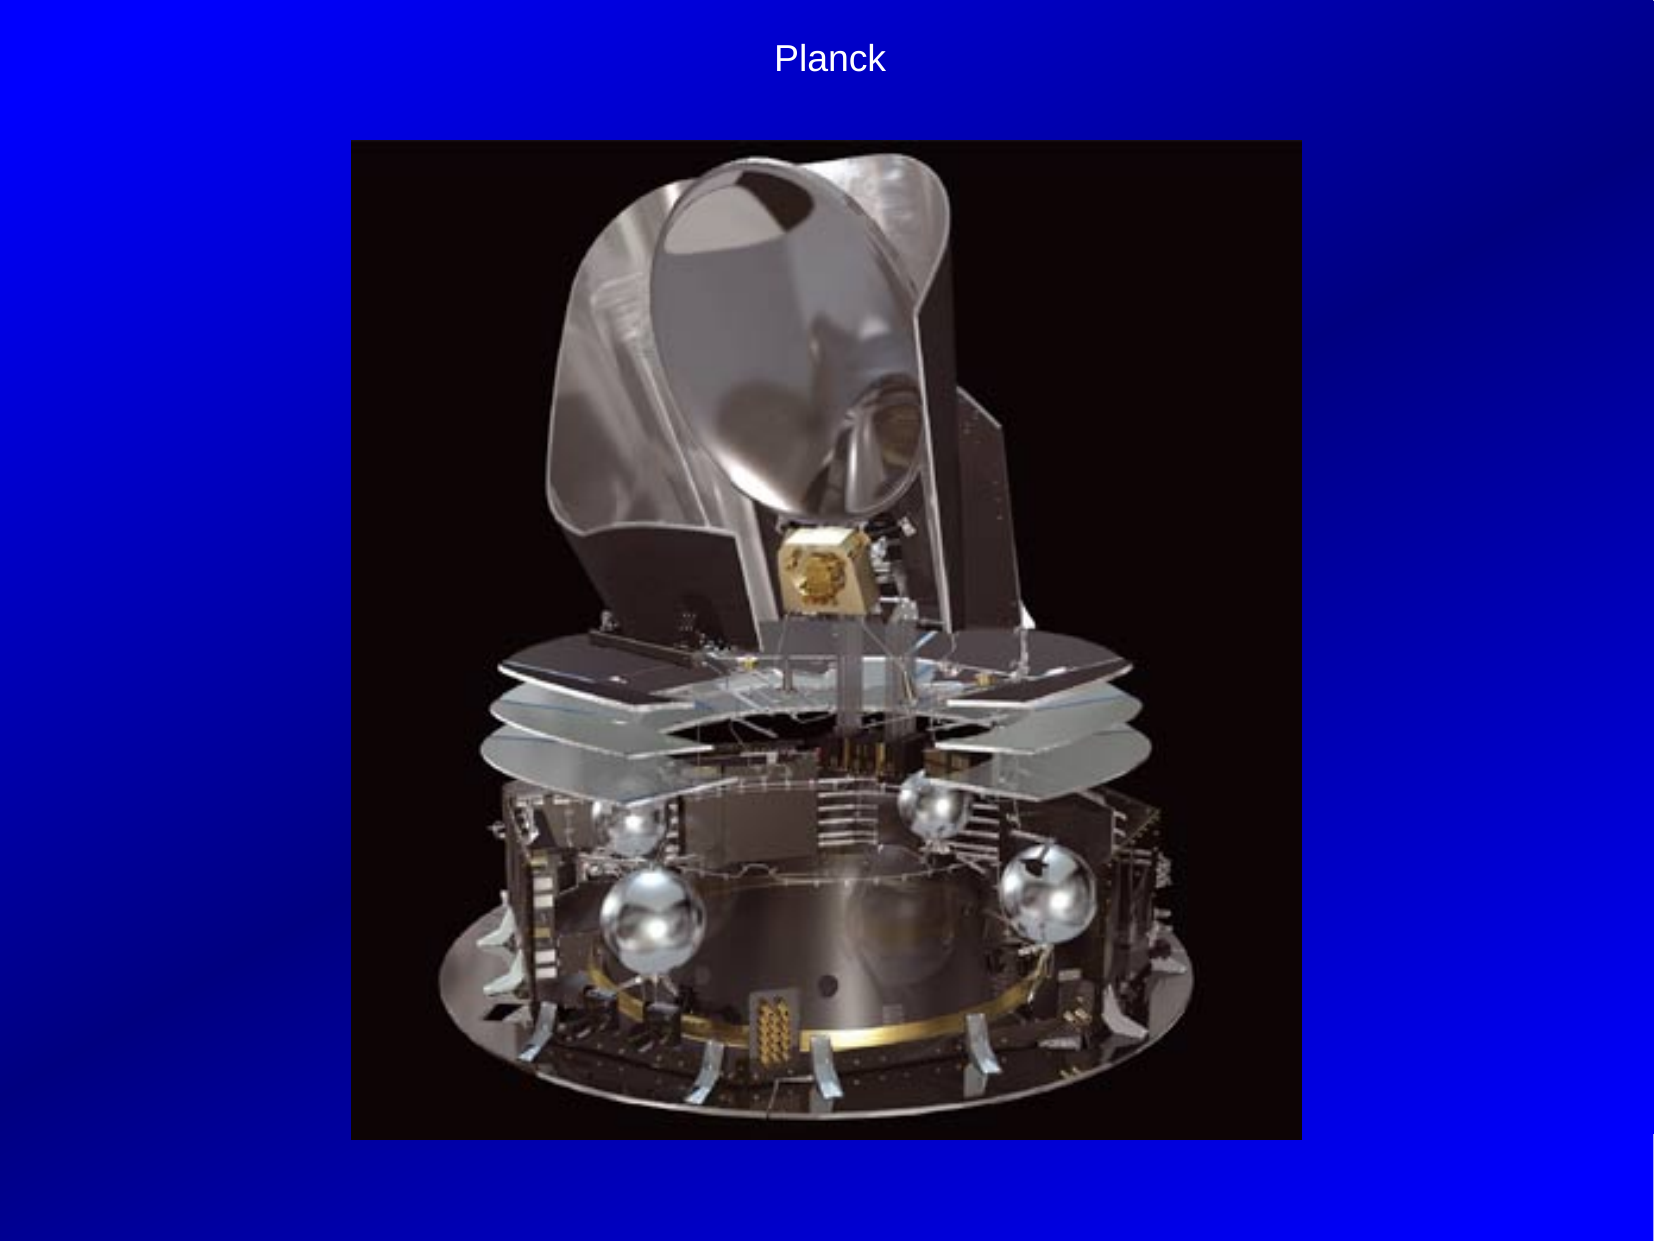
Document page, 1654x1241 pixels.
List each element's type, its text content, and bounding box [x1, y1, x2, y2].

picture [351, 140, 1302, 1140]
text_box Planck [759, 30, 902, 88]
